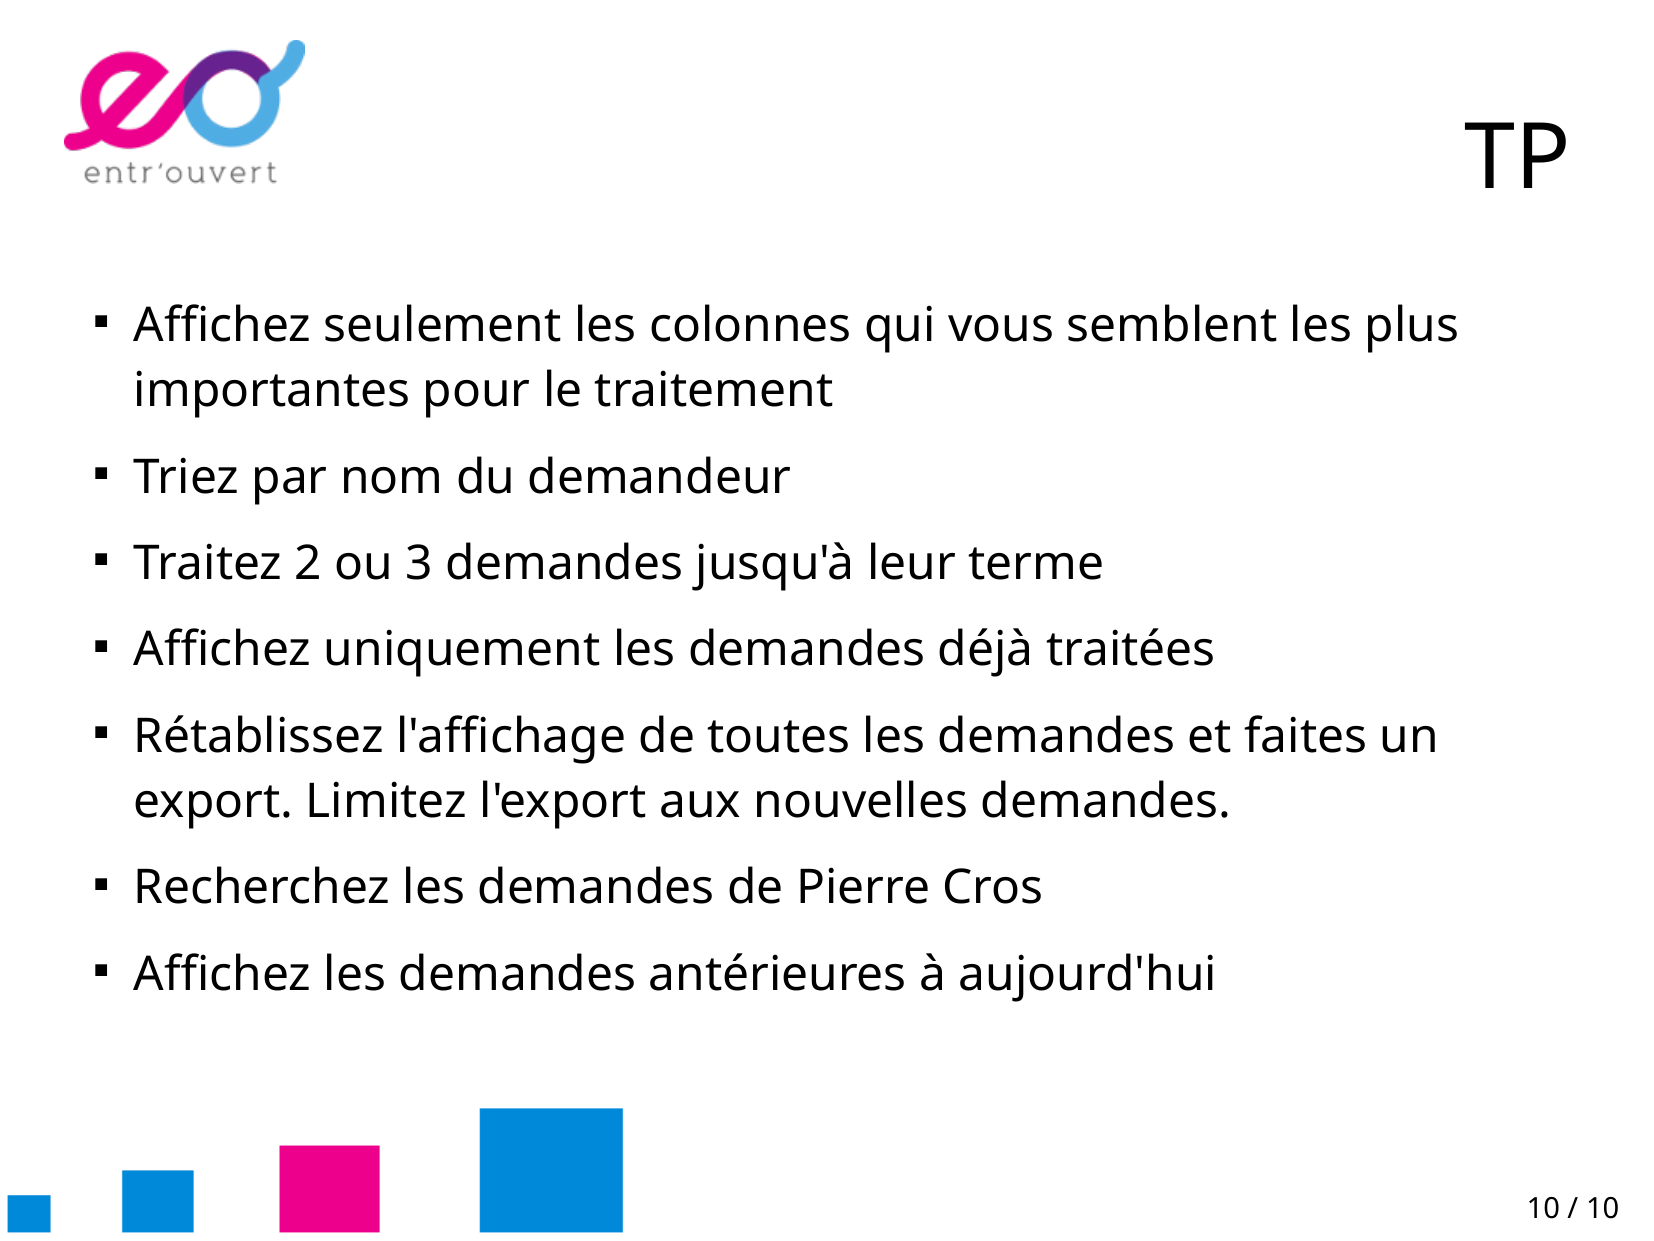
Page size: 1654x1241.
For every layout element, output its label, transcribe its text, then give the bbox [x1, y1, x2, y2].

title TP [354, 49, 1571, 257]
picture [5, 1106, 626, 1235]
list Affichez seulement les colonnes qui vous semblent les plus importantes pour le traitement Triez par nom du demandeur Traitez 2 ou 3 demandes jusqu'à leur terme Affichez uniquement les demandes déjà traitées Rétablissez l'affichage de toutes les demandes et faites un export. Limitez l'export aux nouvelles demandes. Recherchez les demandes de Pierre Cros Affichez les demandes antérieures à aujourd'hui [82, 290, 1571, 1010]
picture [64, 40, 305, 184]
